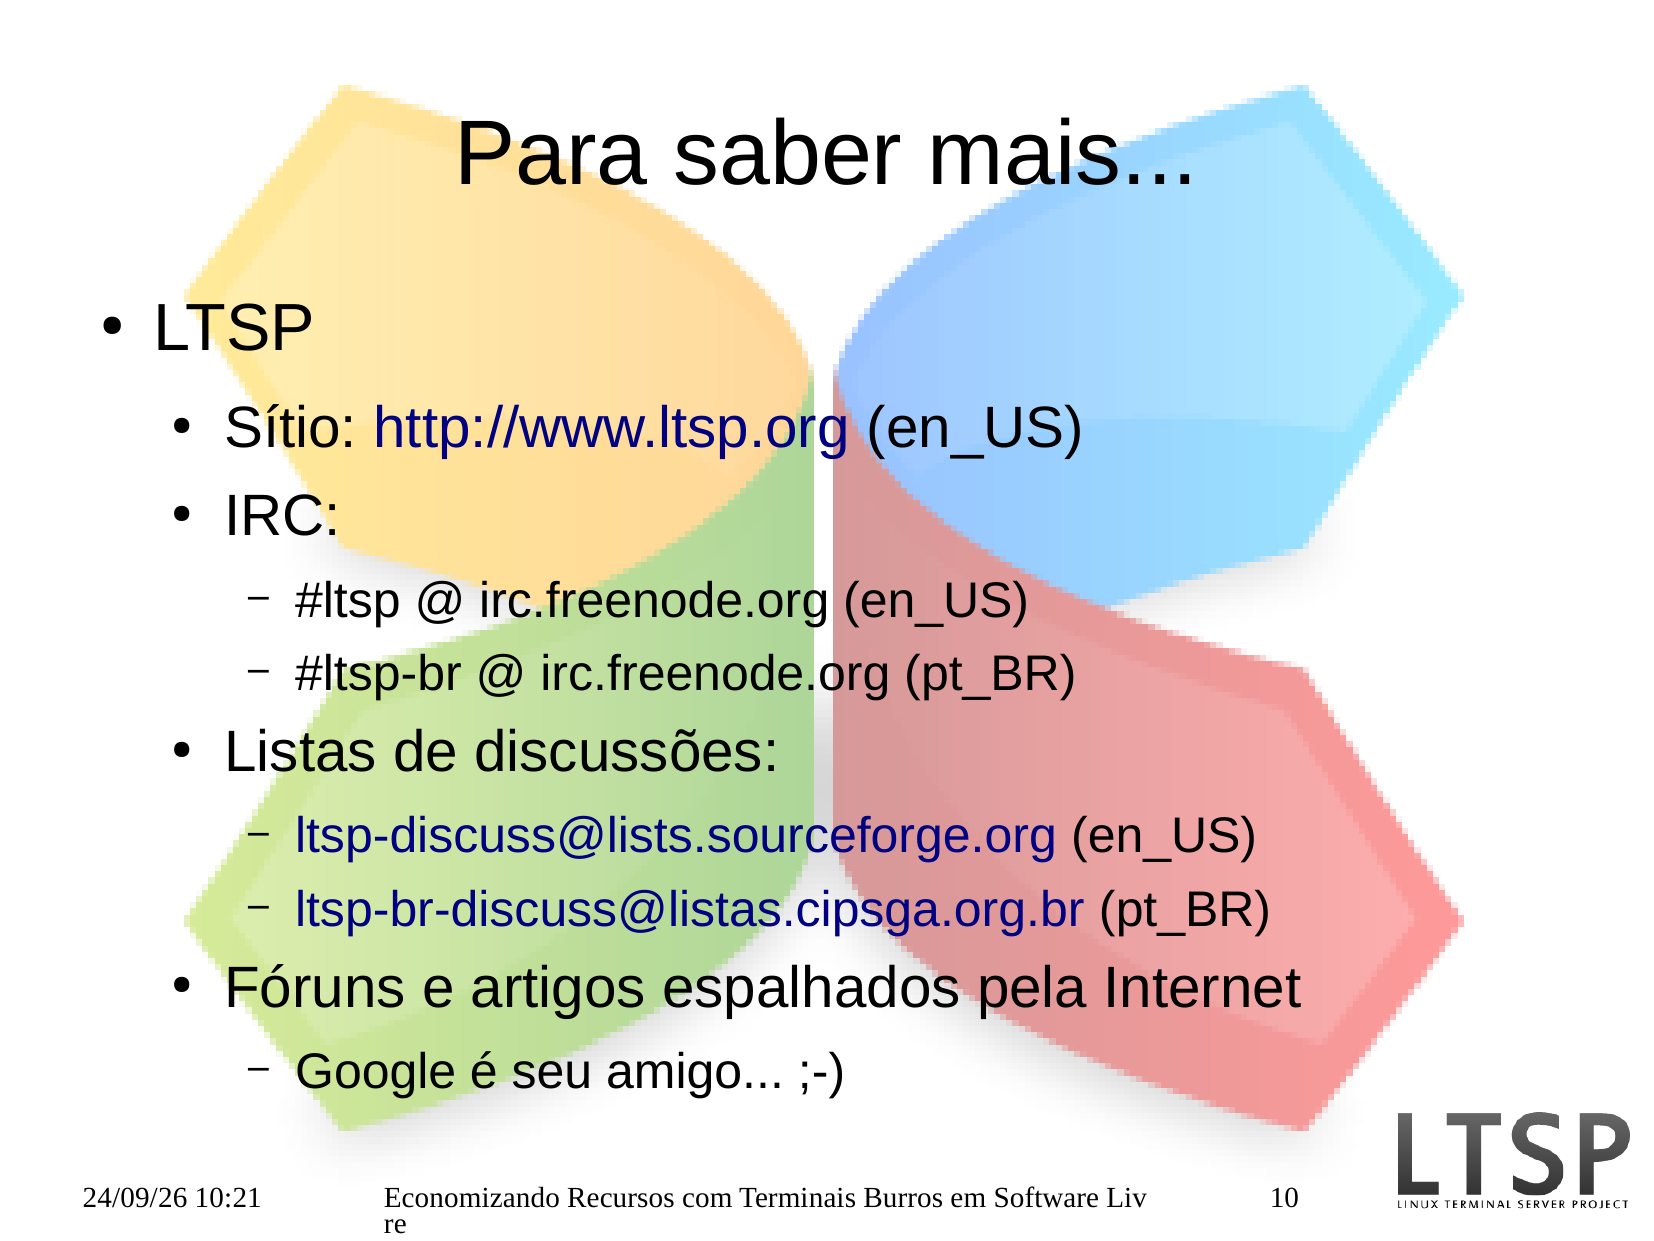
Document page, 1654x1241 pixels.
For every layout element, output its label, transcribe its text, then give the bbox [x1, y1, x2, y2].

picture [1382, 1072, 1639, 1241]
list LTSP Sítio: http://www.ltsp.org (en_US) IRC: #ltsp @ irc.freenode.org (en_US) #ltsp-br @ irc.freenode.org (pt_BR) Listas de discussões: ltsp-discuss@lists.sourceforge.org (en_US) ltsp-br-discuss@listas.cipsga.org.br (pt_BR) Fóruns e artigos espalhados pela Internet Google é seu amigo... ;-) [82, 290, 1571, 1109]
title Para saber mais... [82, 56, 1571, 250]
